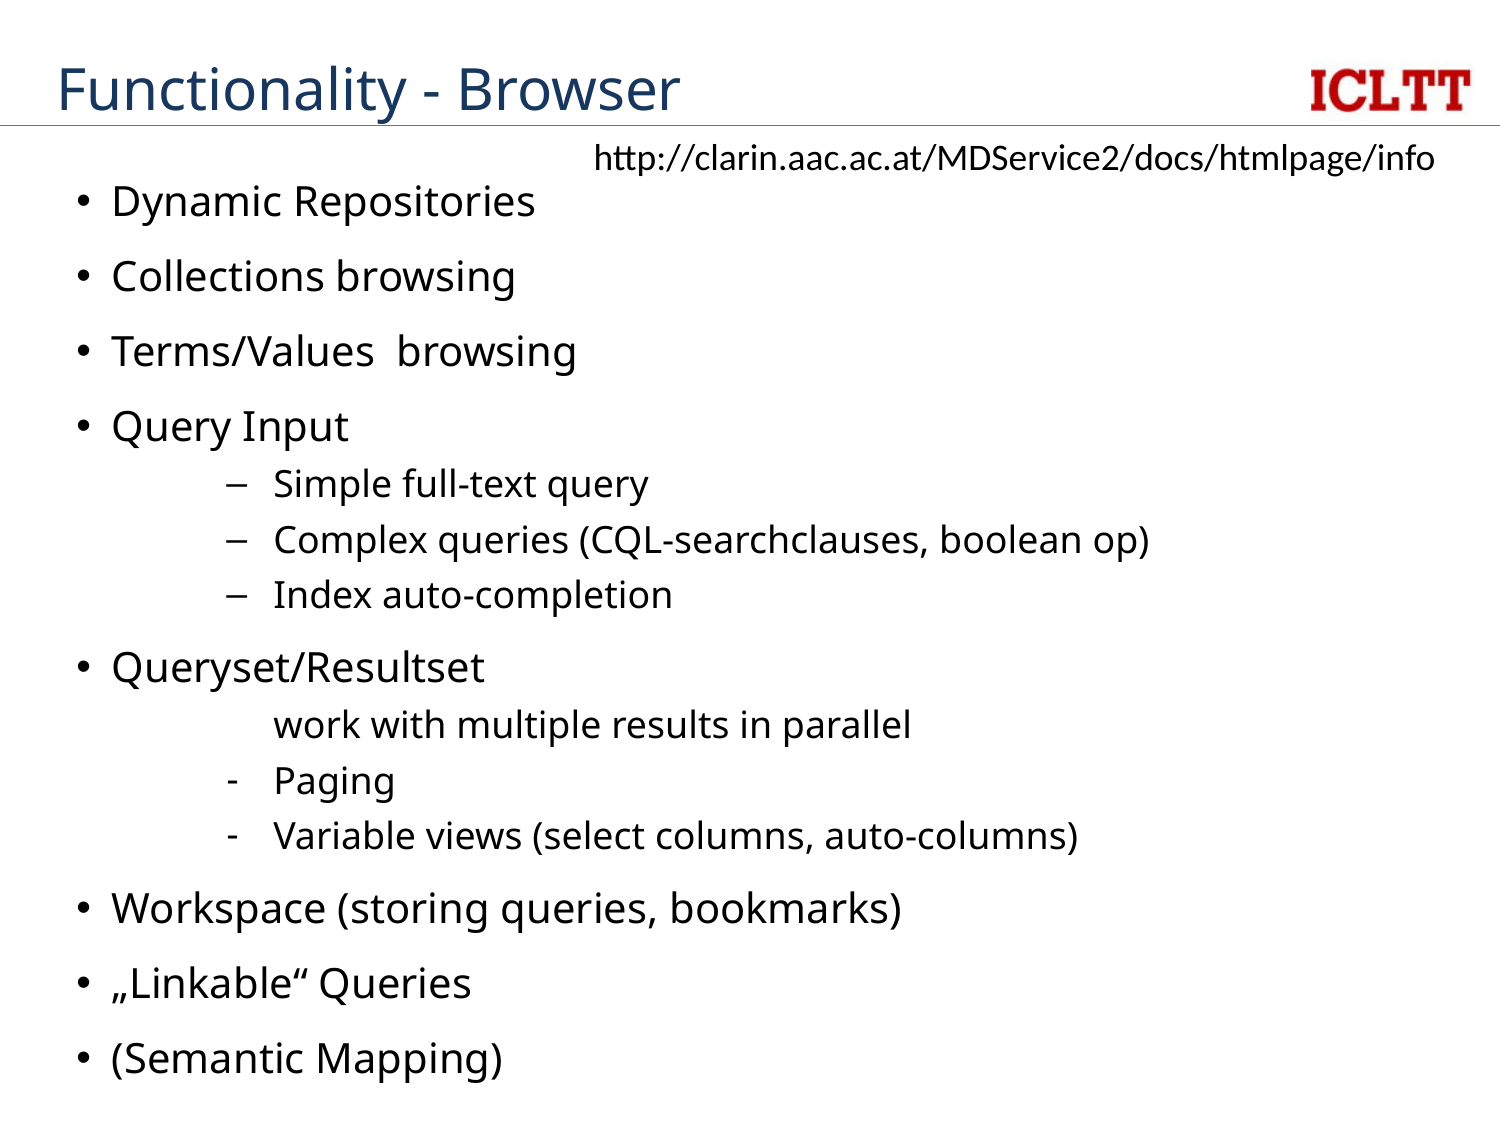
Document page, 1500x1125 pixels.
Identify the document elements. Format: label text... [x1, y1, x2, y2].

picture [1426, 61, 1475, 121]
text_box http://clarin.aac.ac.at/MDService2/docs/htmlpage/info [579, 125, 1500, 185]
title Functionality - Browser [41, 45, 1426, 126]
list Dynamic Repositories Collections browsing Terms/Values browsing Query Input Simple full-text query Complex queries (CQL-searchclauses, boolean op) Index auto-completion Queryset/Resultset work with multiple results in parallel Paging Variable views (select columns, auto-columns) Workspace (storing queries, bookmarks) „Linkable“ Queries (Semantic Mapping) [61, 167, 1412, 988]
